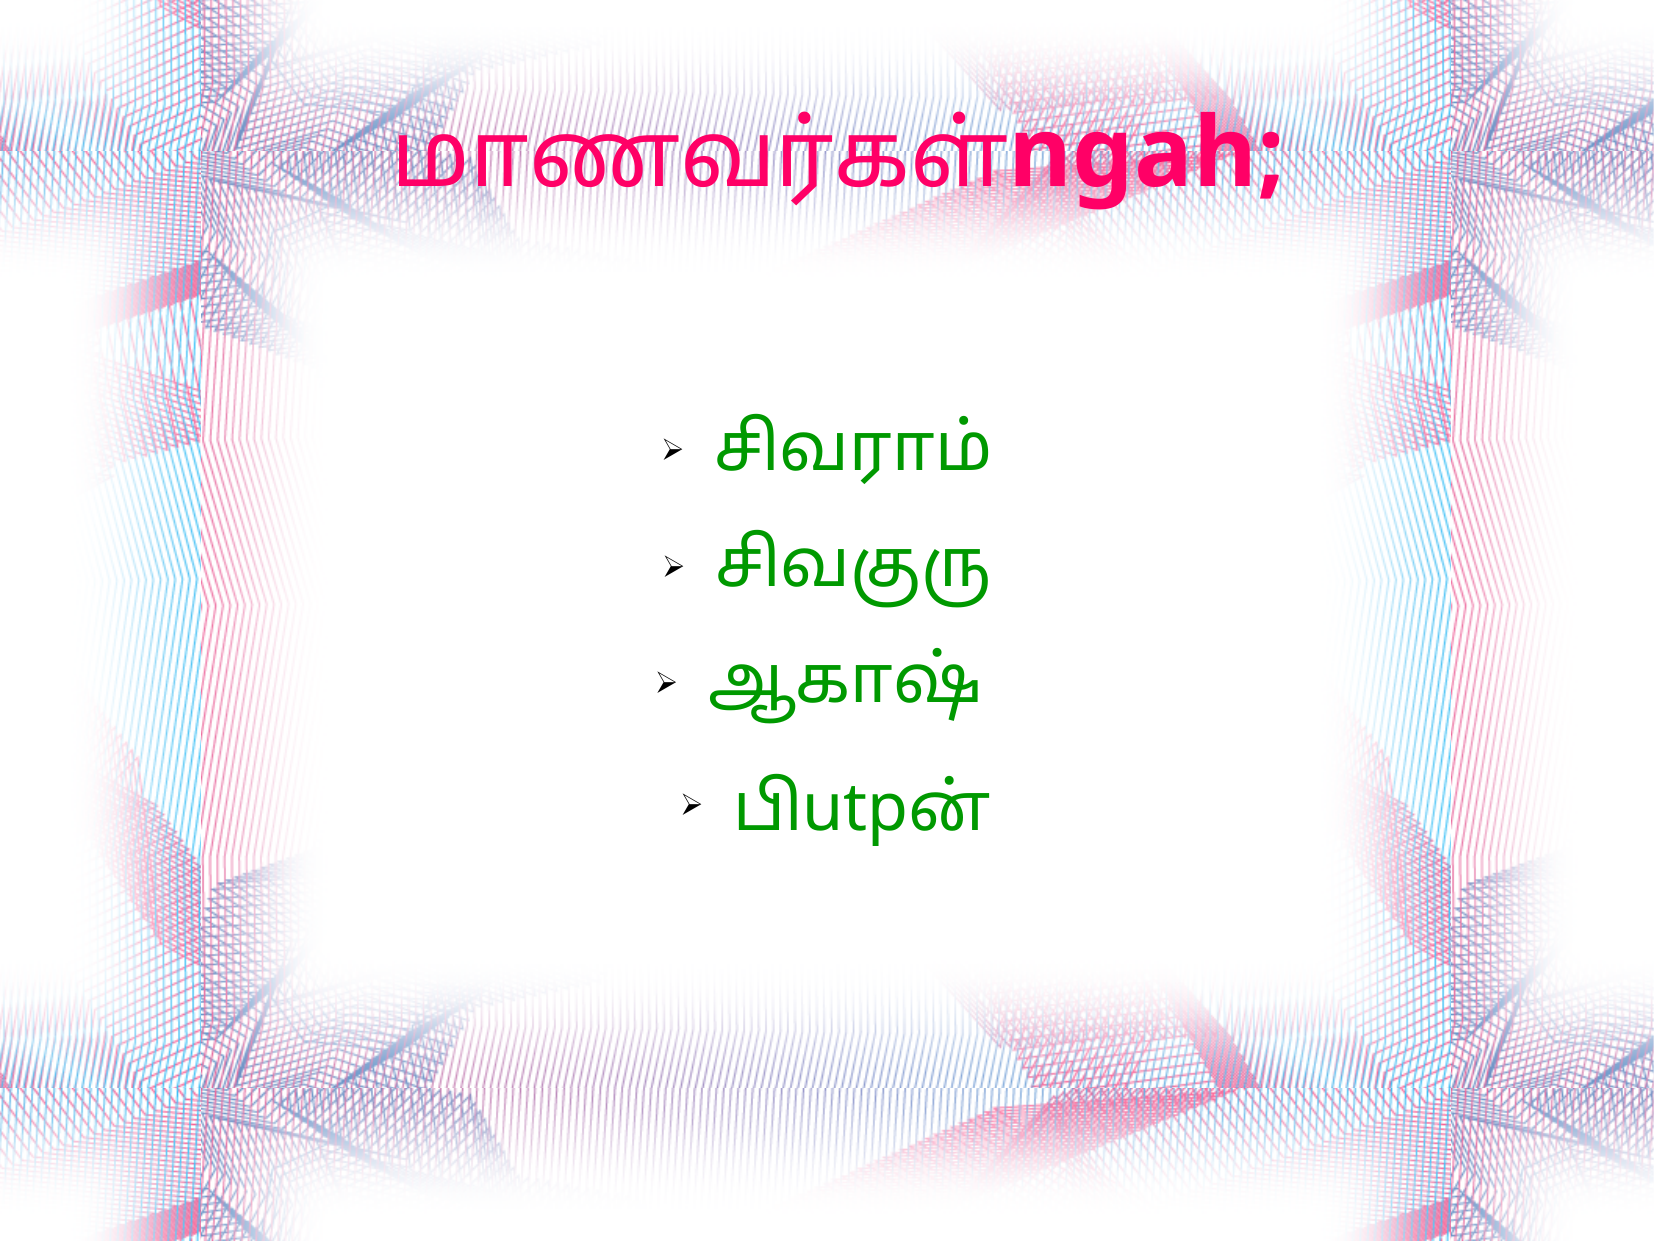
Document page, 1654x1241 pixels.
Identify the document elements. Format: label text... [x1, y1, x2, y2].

list சிவராம் சிவகுரு ஆகாஷ் பிutpன் [82, 290, 1571, 1109]
title மாணவர்கள்ngah; [82, 49, 1571, 257]
picture [0, 0, 1654, 1241]
